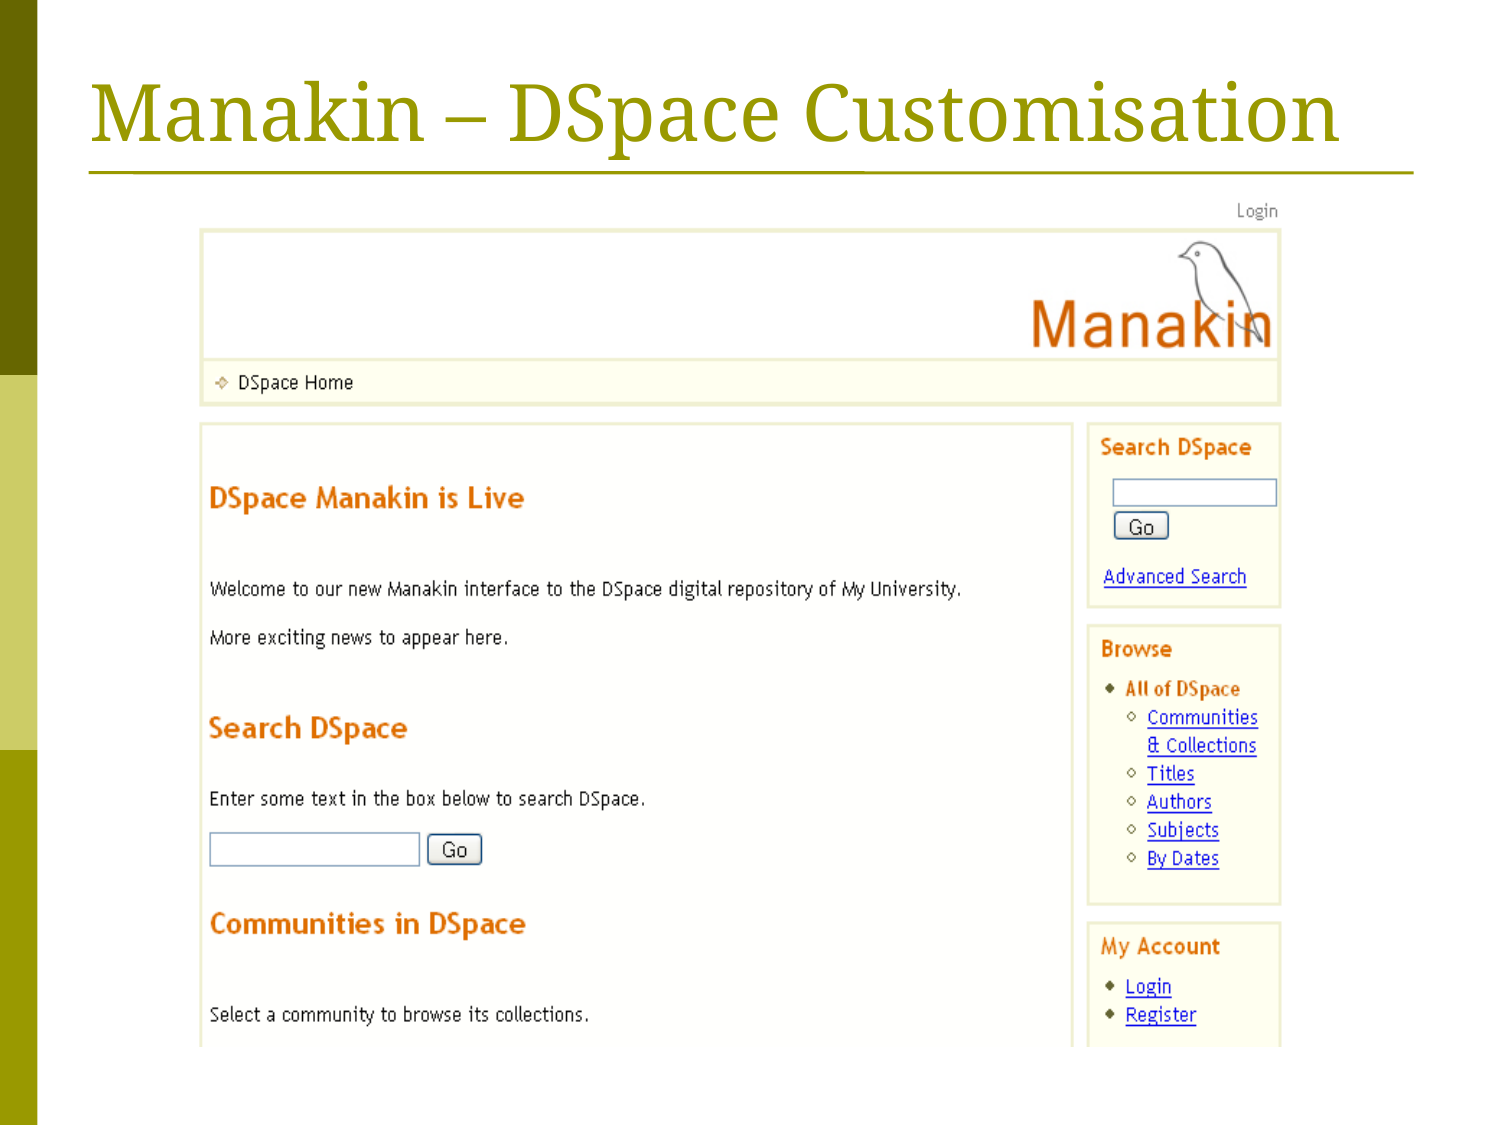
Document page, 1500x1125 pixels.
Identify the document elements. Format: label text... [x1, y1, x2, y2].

picture [150, 184, 1307, 1047]
title Manakin – DSpace Customisation [75, 45, 1425, 173]
